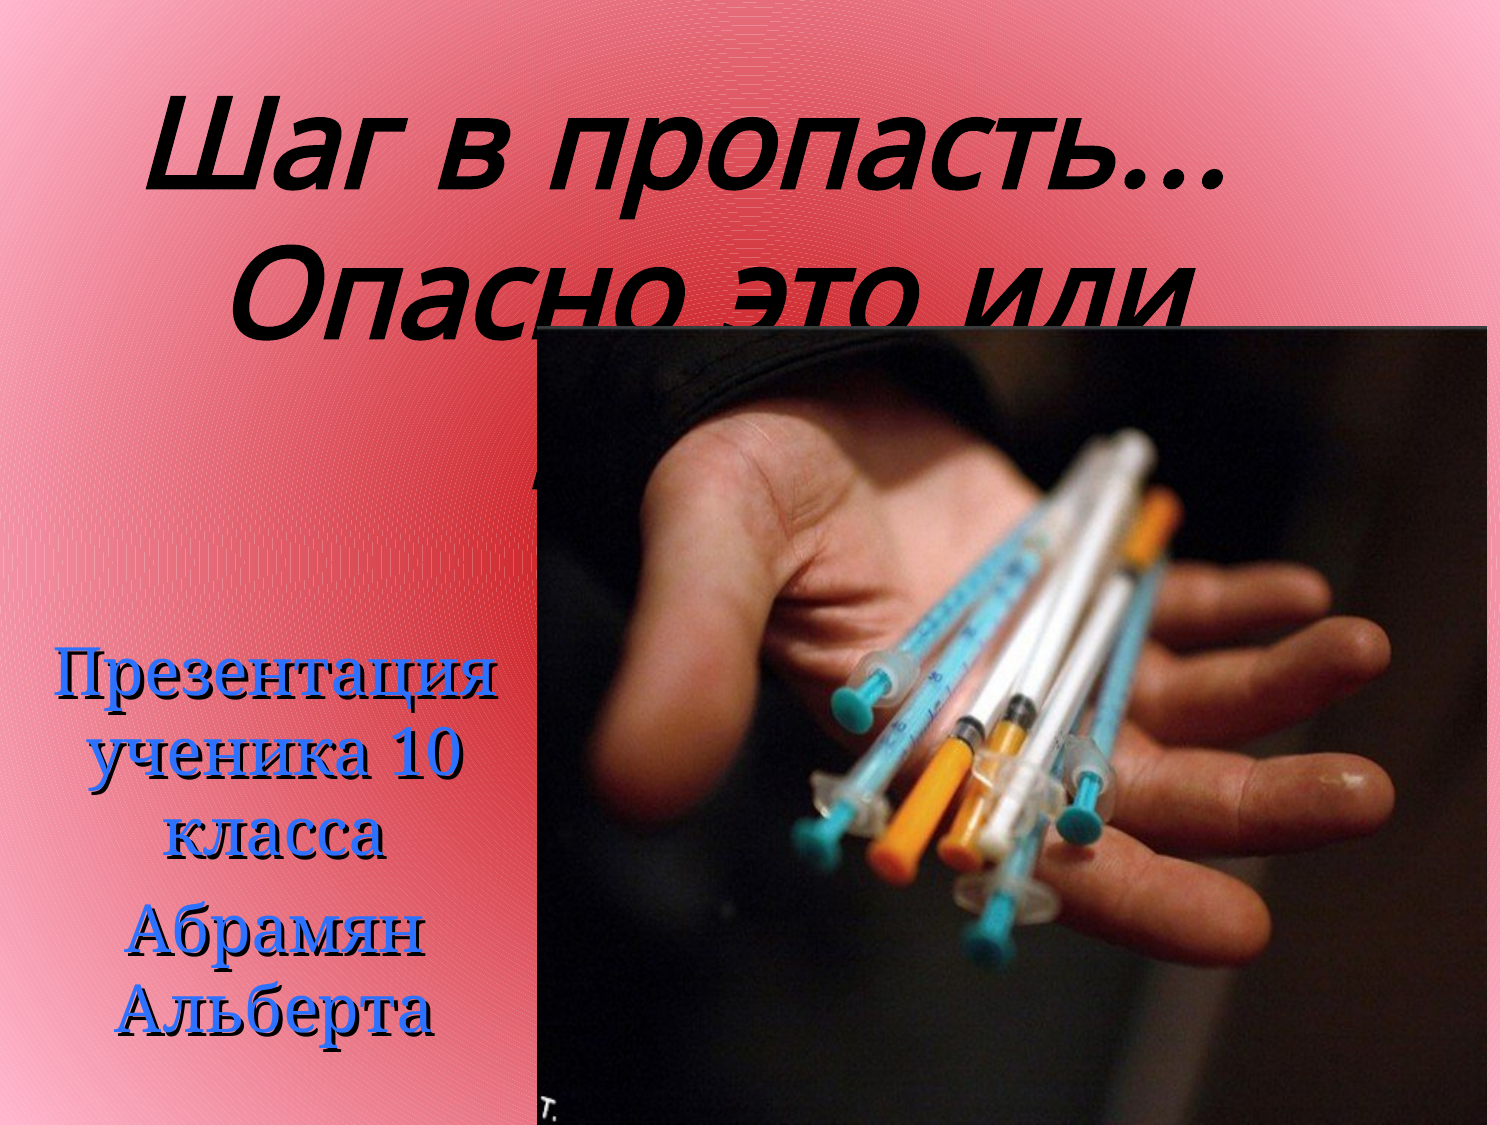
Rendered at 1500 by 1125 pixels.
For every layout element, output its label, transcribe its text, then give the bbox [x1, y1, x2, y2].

picture [537, 326, 1487, 1125]
subtitle Презентация ученика 10 класса Абрамян Альберта [0, 621, 537, 1106]
title Шаг в пропасть… Опасно это или нет..? [64, 54, 1340, 296]
